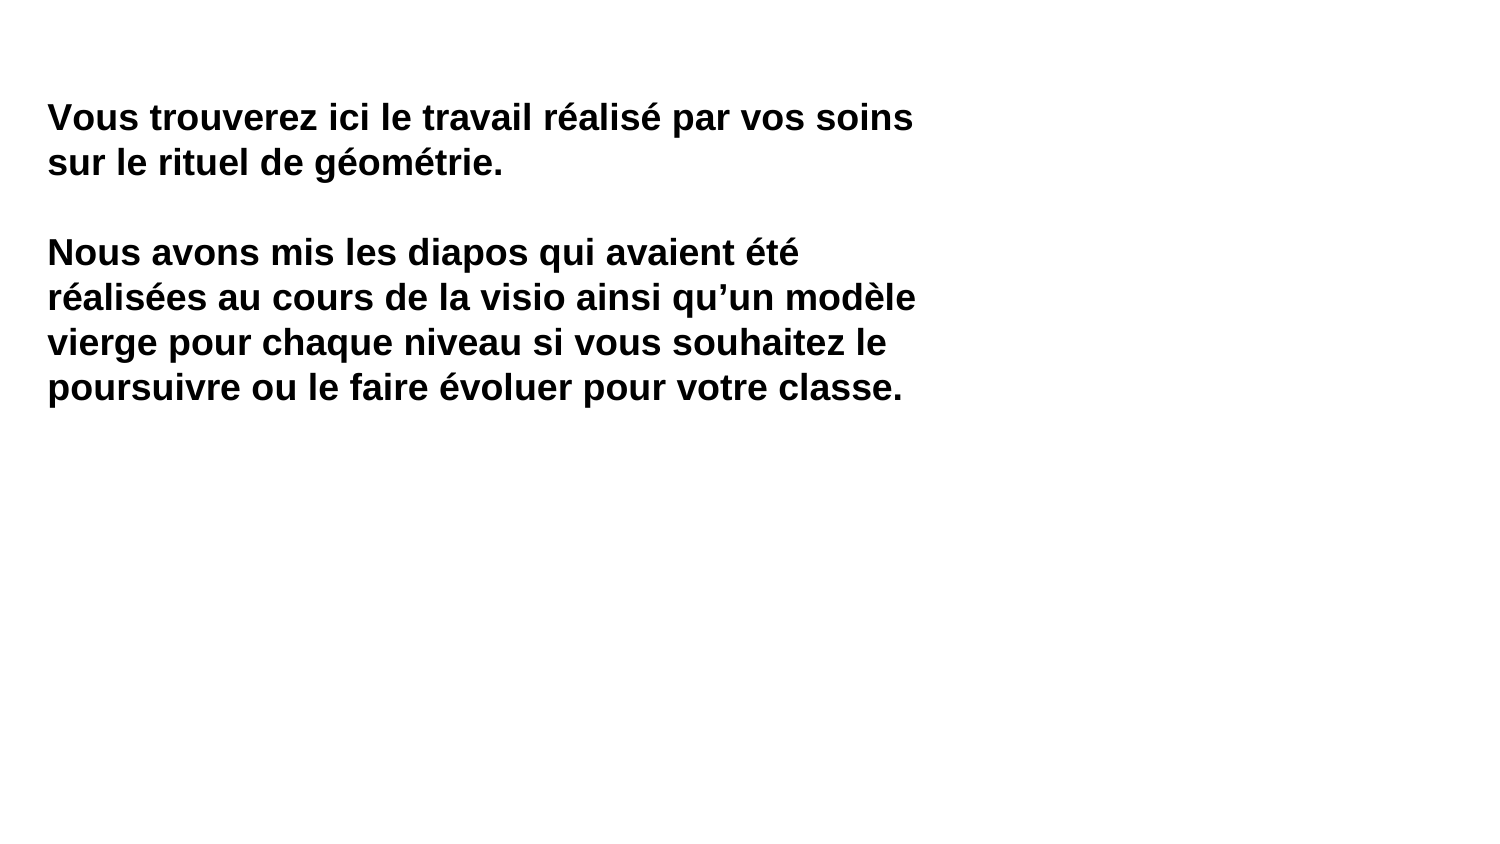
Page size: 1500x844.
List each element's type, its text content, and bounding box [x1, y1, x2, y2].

text_box Vous trouverez ici le travail réalisé par vos soins sur le rituel de géométrie. Nous avons mis les diapos qui avaient été réalisées au cours de la visio ainsi qu’un modèle vierge pour chaque niveau si vous souhaitez le poursuivre ou le faire évoluer pour votre classe. [32, 78, 949, 427]
